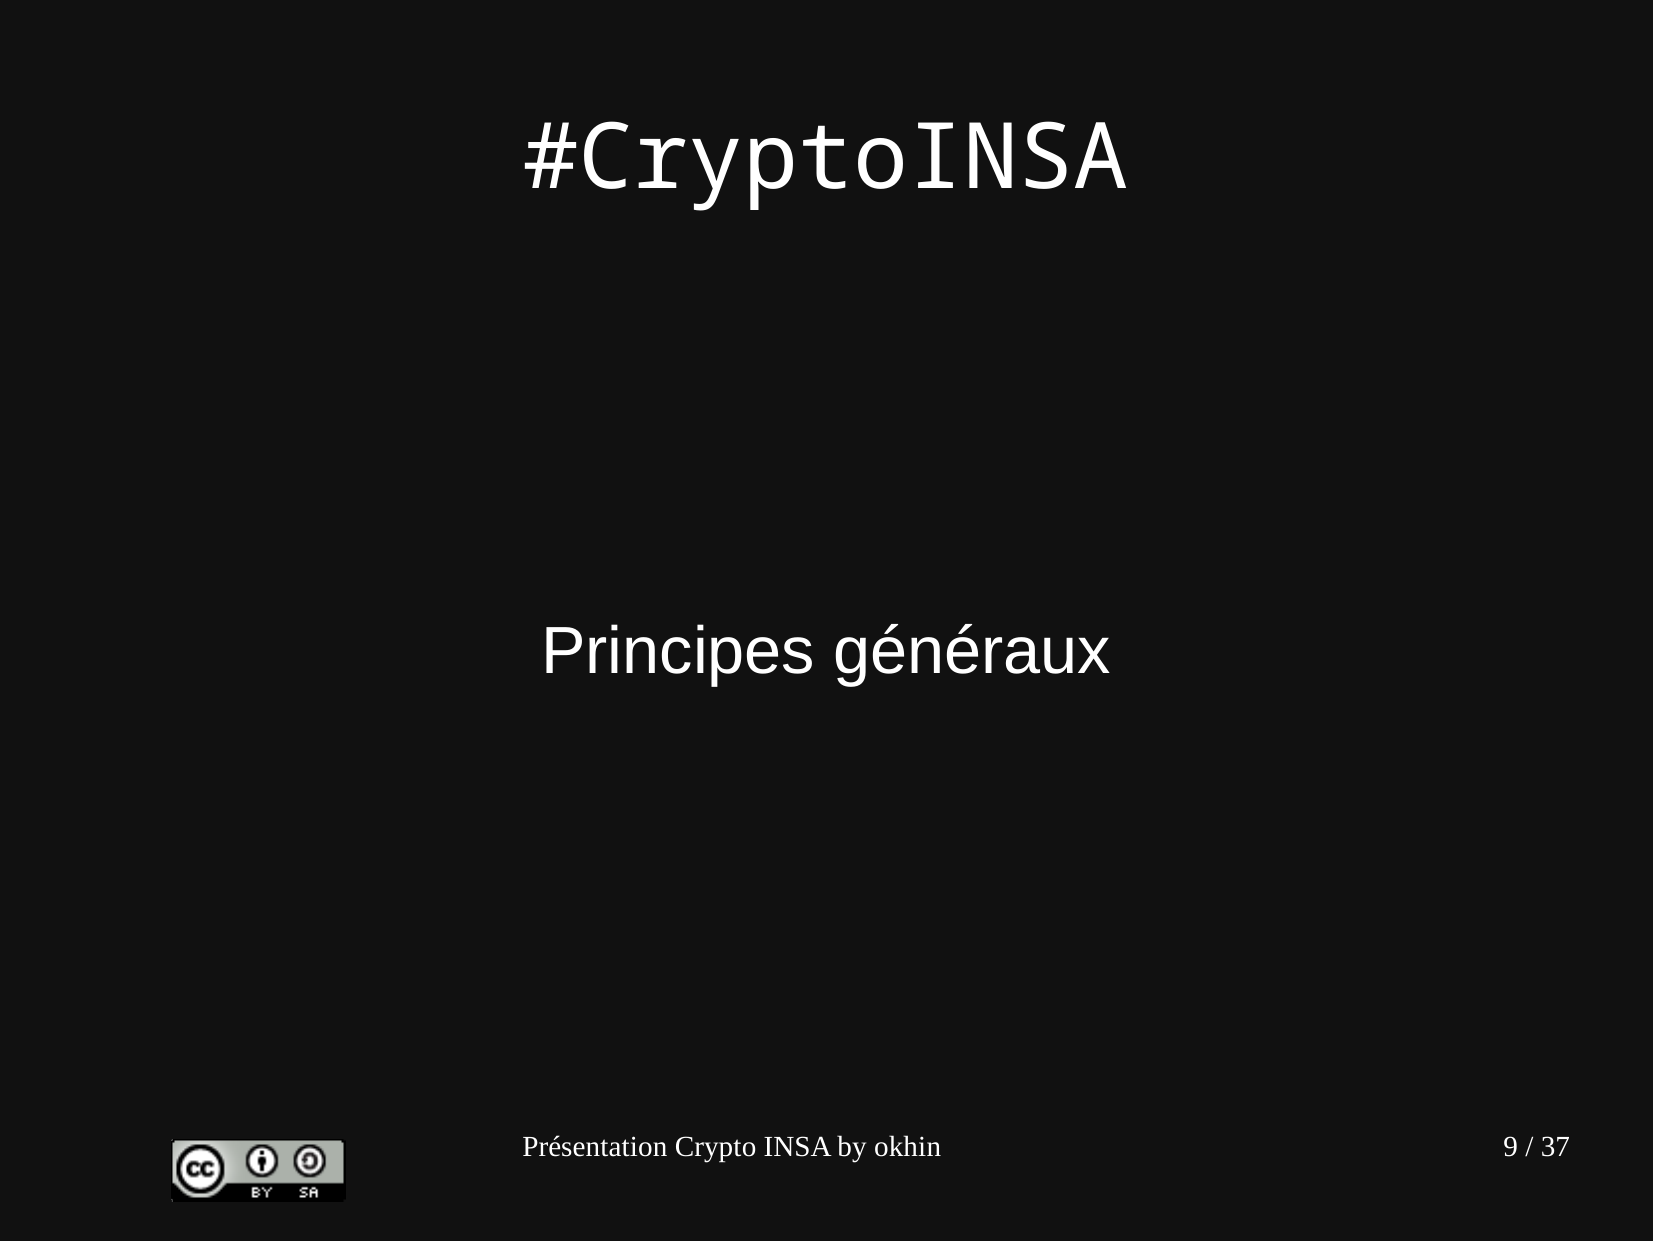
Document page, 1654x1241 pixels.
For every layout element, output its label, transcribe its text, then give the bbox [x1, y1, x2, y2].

picture [171, 1139, 346, 1202]
title #CryptoINSA [82, 49, 1571, 257]
subtitle Principes généraux [82, 290, 1571, 1010]
